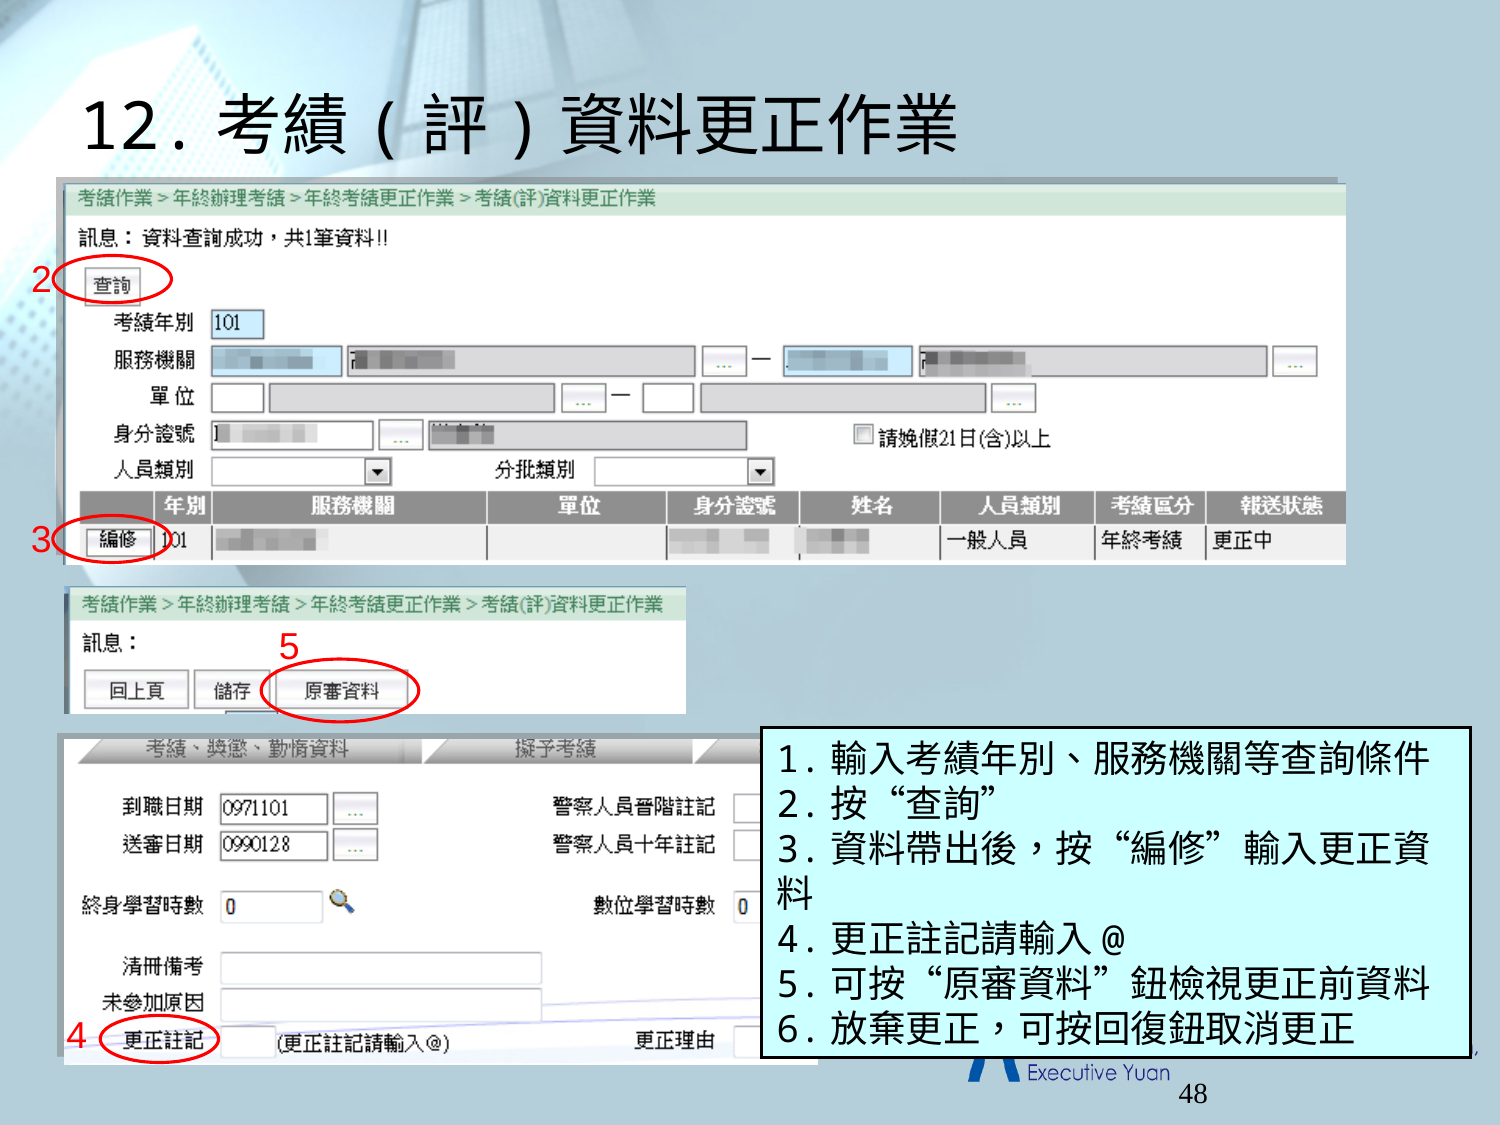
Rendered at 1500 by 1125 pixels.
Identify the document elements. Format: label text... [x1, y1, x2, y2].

picture [65, 517, 169, 560]
picture [63, 183, 1346, 565]
picture [66, 258, 169, 301]
picture [102, 1017, 216, 1060]
text_box 2 [17, 255, 66, 301]
picture [63, 556, 107, 565]
text_box [1163, 1066, 1477, 1125]
text_box 3 [17, 515, 65, 561]
picture [64, 1048, 154, 1065]
picture [263, 661, 417, 714]
picture [64, 739, 818, 1065]
text_box 5 [265, 621, 314, 667]
text_box 4 [52, 1011, 101, 1057]
text_box 1.輸入考績年別、服務機關等查詢條件 2.按“查詢” 3.資料帶出後，按“編修”輸入更正資料 4.更正註記請輸入@ 5.可按“原審資料”鈕檢視更正前資料 6.放棄更正，可按回復鈕取消更正 [761, 727, 1471, 1016]
picture [64, 587, 686, 714]
text_box 12.考績(評)資料更正作業 [65, 66, 1364, 179]
